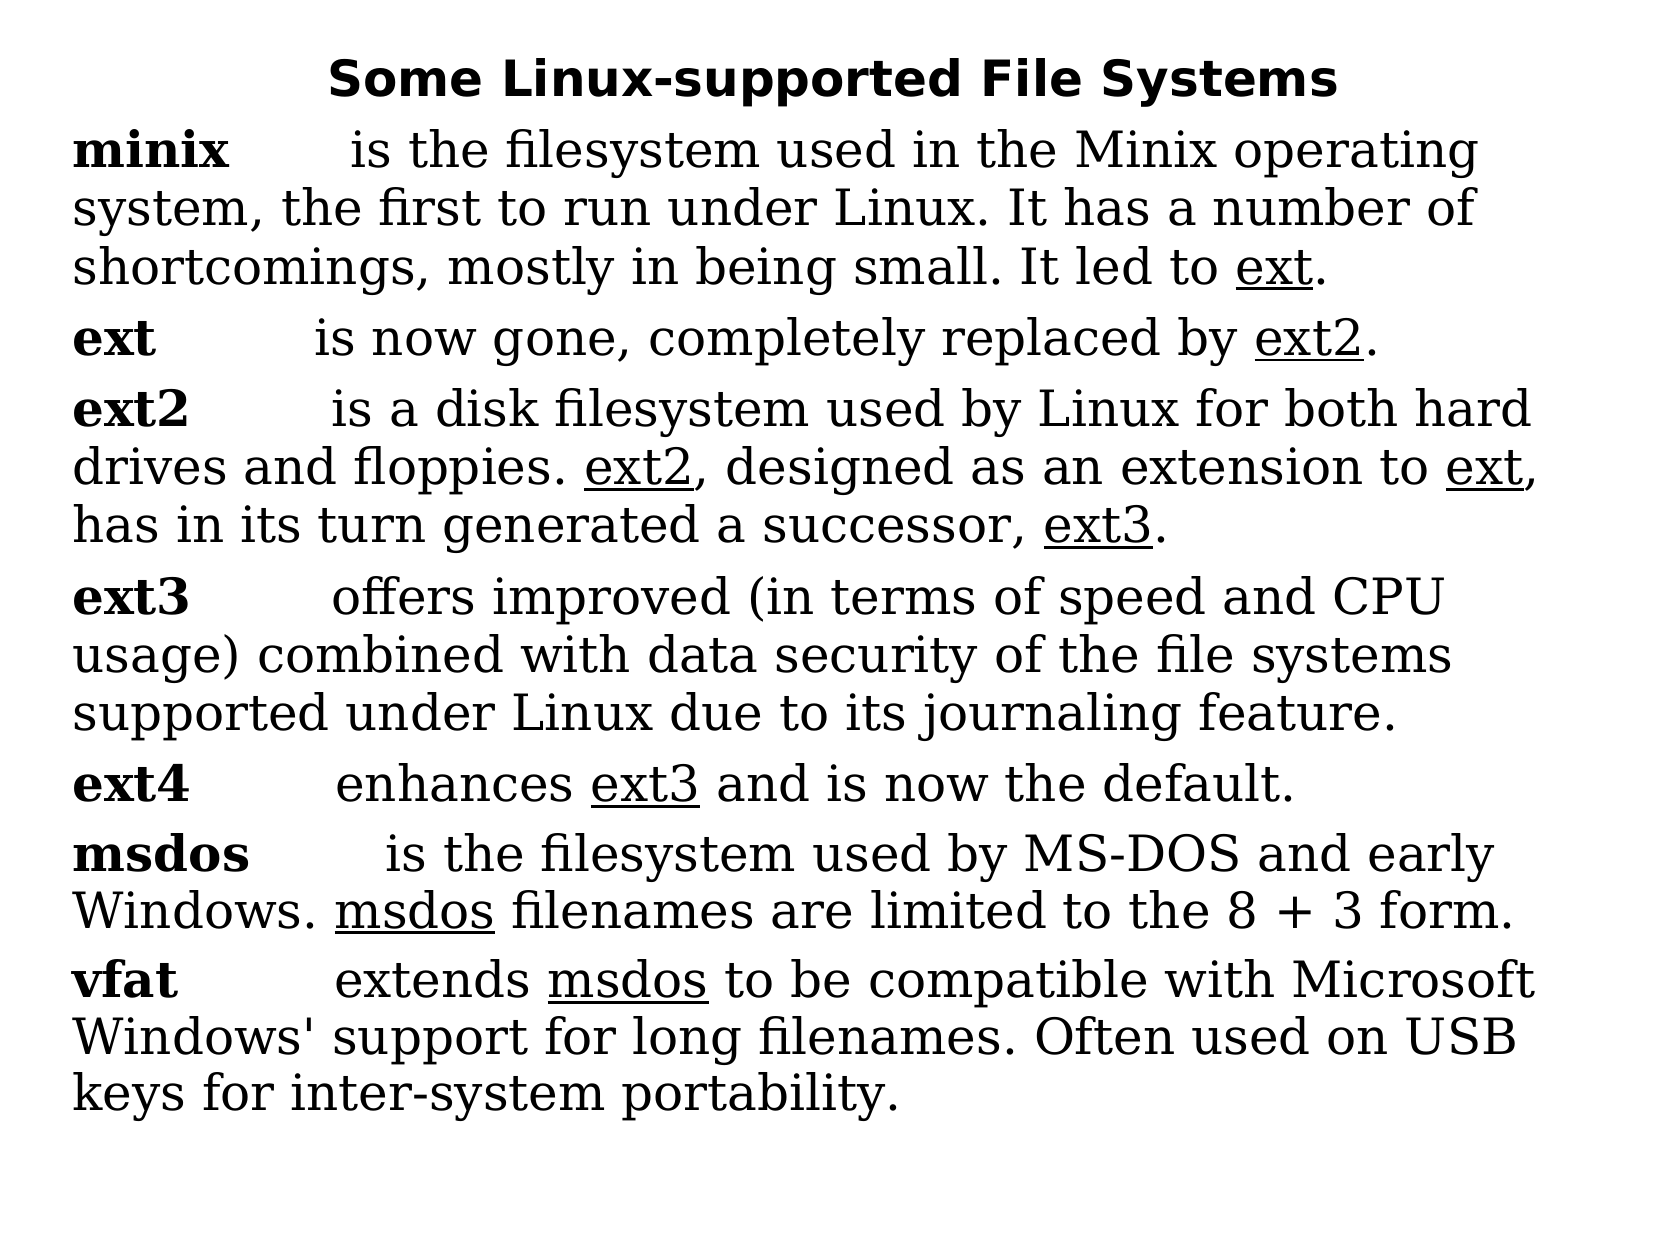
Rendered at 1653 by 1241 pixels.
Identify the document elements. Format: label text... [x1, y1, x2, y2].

text_box Some Linux-supported File Systems minix is the filesystem used in the Minix operating system, the first to run under Linux. It has a number of shortcomings, mostly in being small. It led to ext. ext is now gone, completely replaced by ext2. ext2 is a disk filesystem used by Linux for both hard drives and floppies. ext2, designed as an extension to ext, has in its turn generated a successor, ext3. ext3 offers improved (in terms of speed and CPU usage) combined with data security of the file systems supported under Linux due to its journaling feature. ext4 enhances ext3 and is now the default. msdos is the filesystem used by MS-DOS and early Windows. msdos filenames are limited to the 8 + 3 form. vfat extends msdos to be compatible with Microsoft Windows' support for long filenames. Often used on USB keys for inter-system portability. [72, 49, 1595, 1189]
